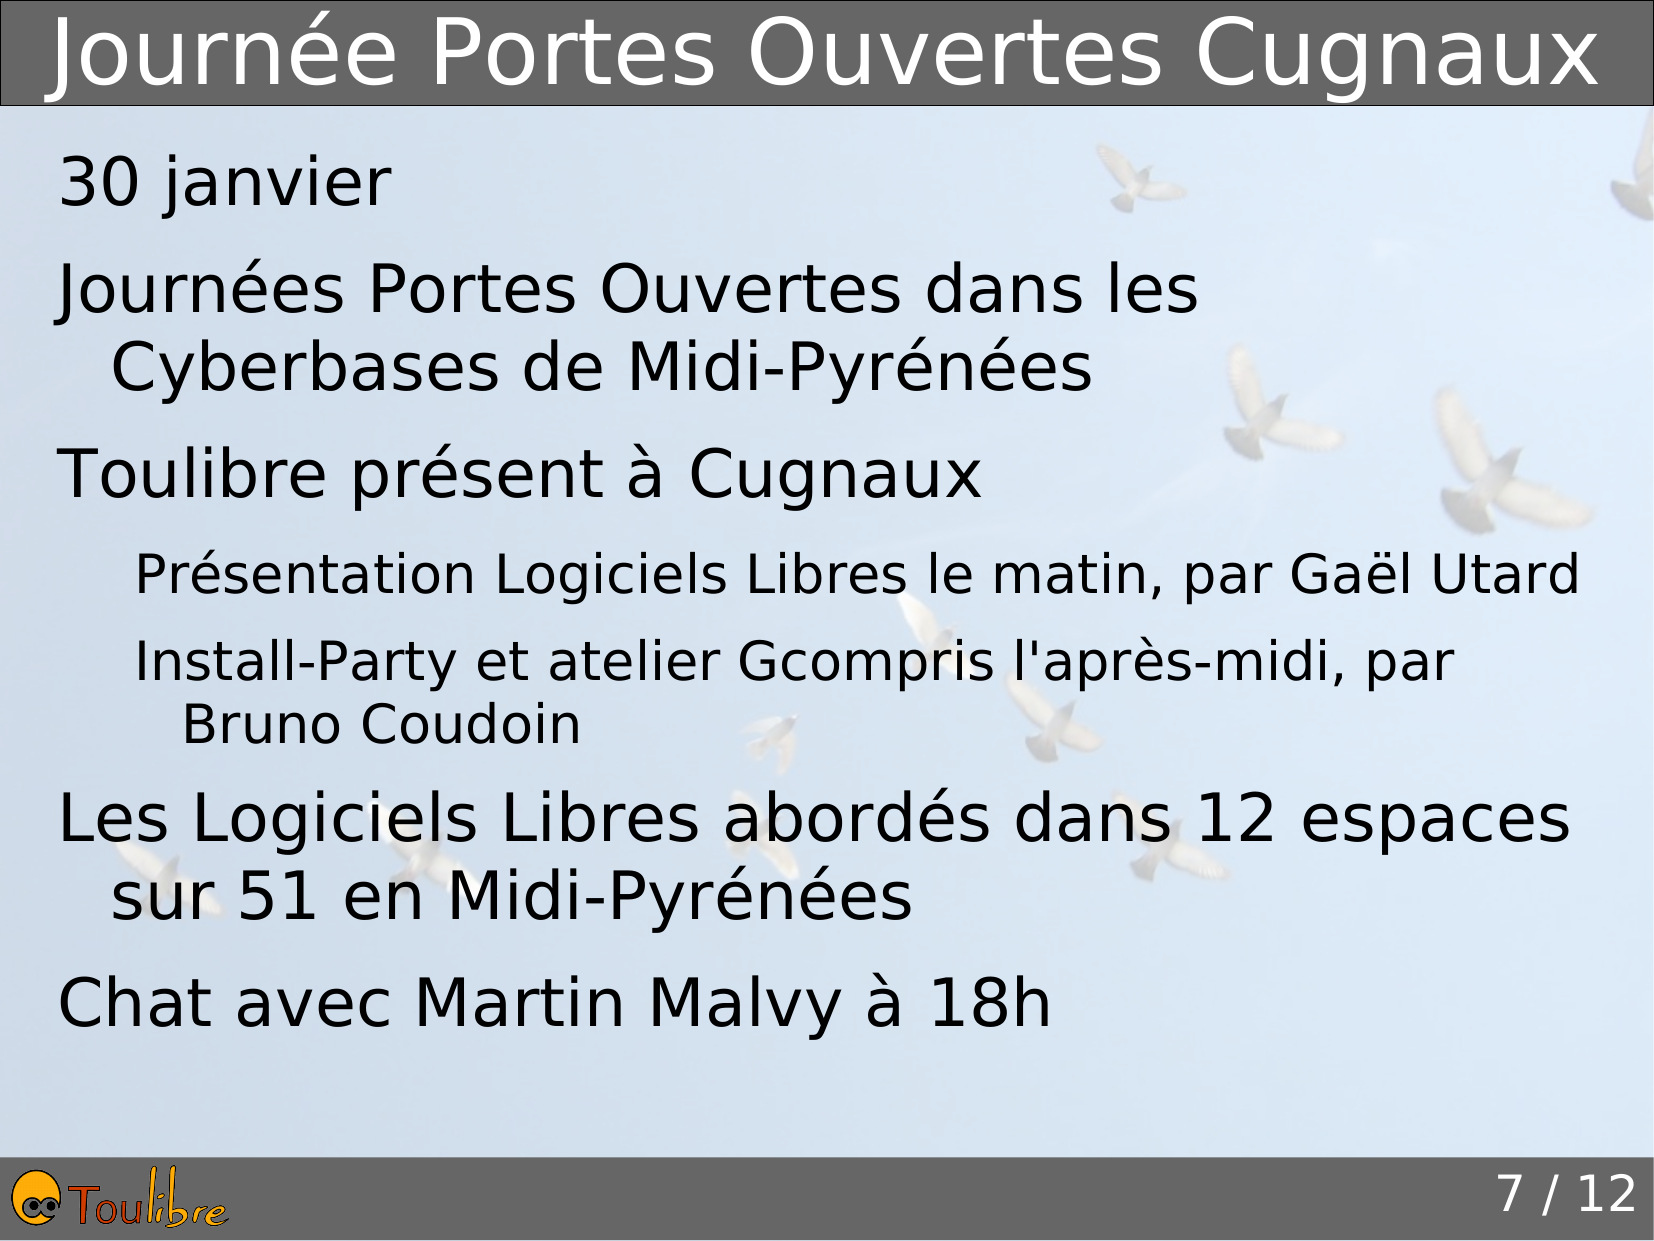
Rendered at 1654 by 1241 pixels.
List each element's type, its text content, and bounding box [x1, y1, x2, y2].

title Journée Portes Ouvertes Cugnaux [0, 0, 1654, 107]
list 30 janvier Journées Portes Ouvertes dans les Cyberbases de Midi-Pyrénées Toulibre présent à Cugnaux Présentation Logiciels Libres le matin, par Gaël Utard Install-Party et atelier Gcompris l'après-midi, par Bruno Coudoin Les Logiciels Libres abordés dans 12 espaces sur 51 en Midi-Pyrénées Chat avec Martin Malvy à 18h [39, 143, 1609, 1106]
picture [11, 1165, 229, 1228]
